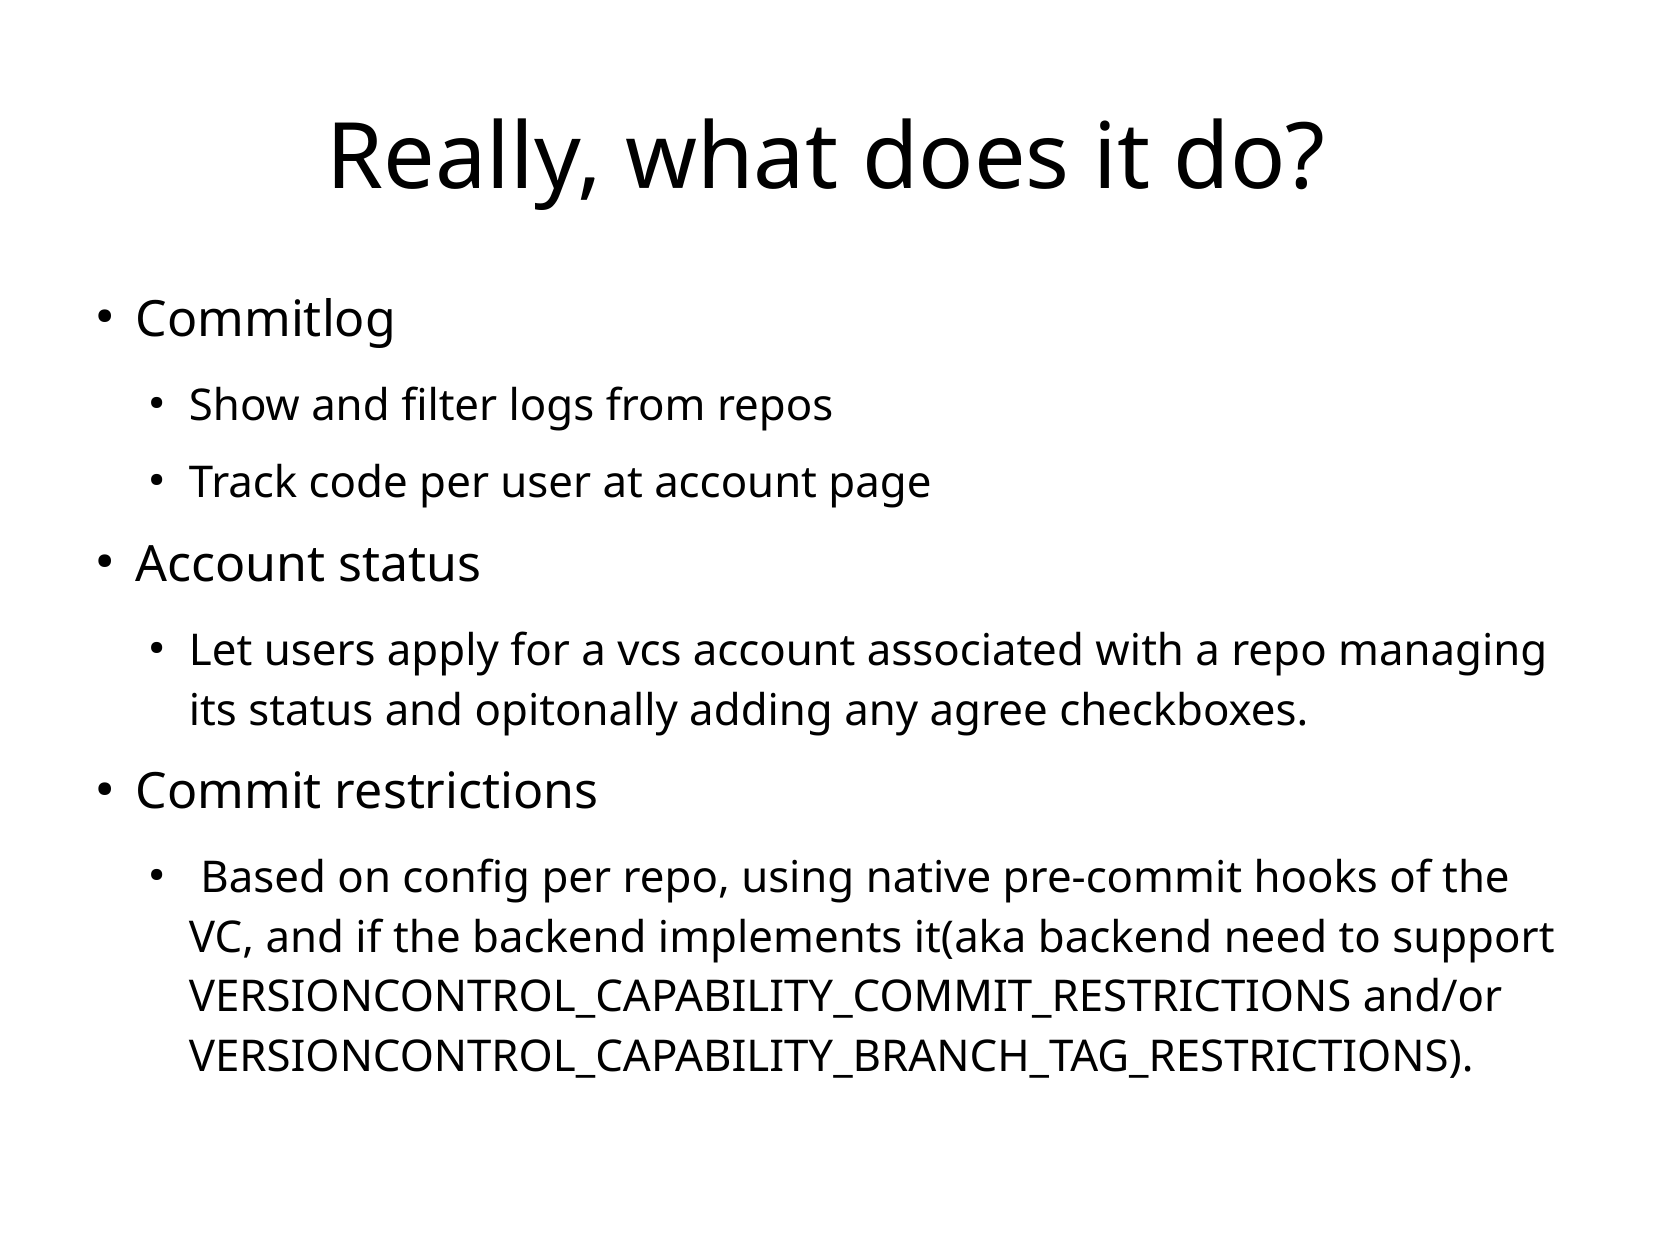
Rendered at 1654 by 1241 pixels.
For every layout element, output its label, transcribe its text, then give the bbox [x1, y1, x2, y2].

list Commitlog Show and filter logs from repos Track code per user at account page Account status Let users apply for a vcs account associated with a repo managing its status and opitonally adding any agree checkboxes. Commit restrictions Based on config per repo, using native pre-commit hooks of the VC, and if the backend implements it(aka backend need to support VERSIONCONTROL_CAPABILITY_COMMIT_RESTRICTIONS and/or VERSIONCONTROL_CAPABILITY_BRANCH_TAG_RESTRICTIONS). [82, 283, 1571, 1182]
title Really, what does it do? [82, 56, 1571, 250]
